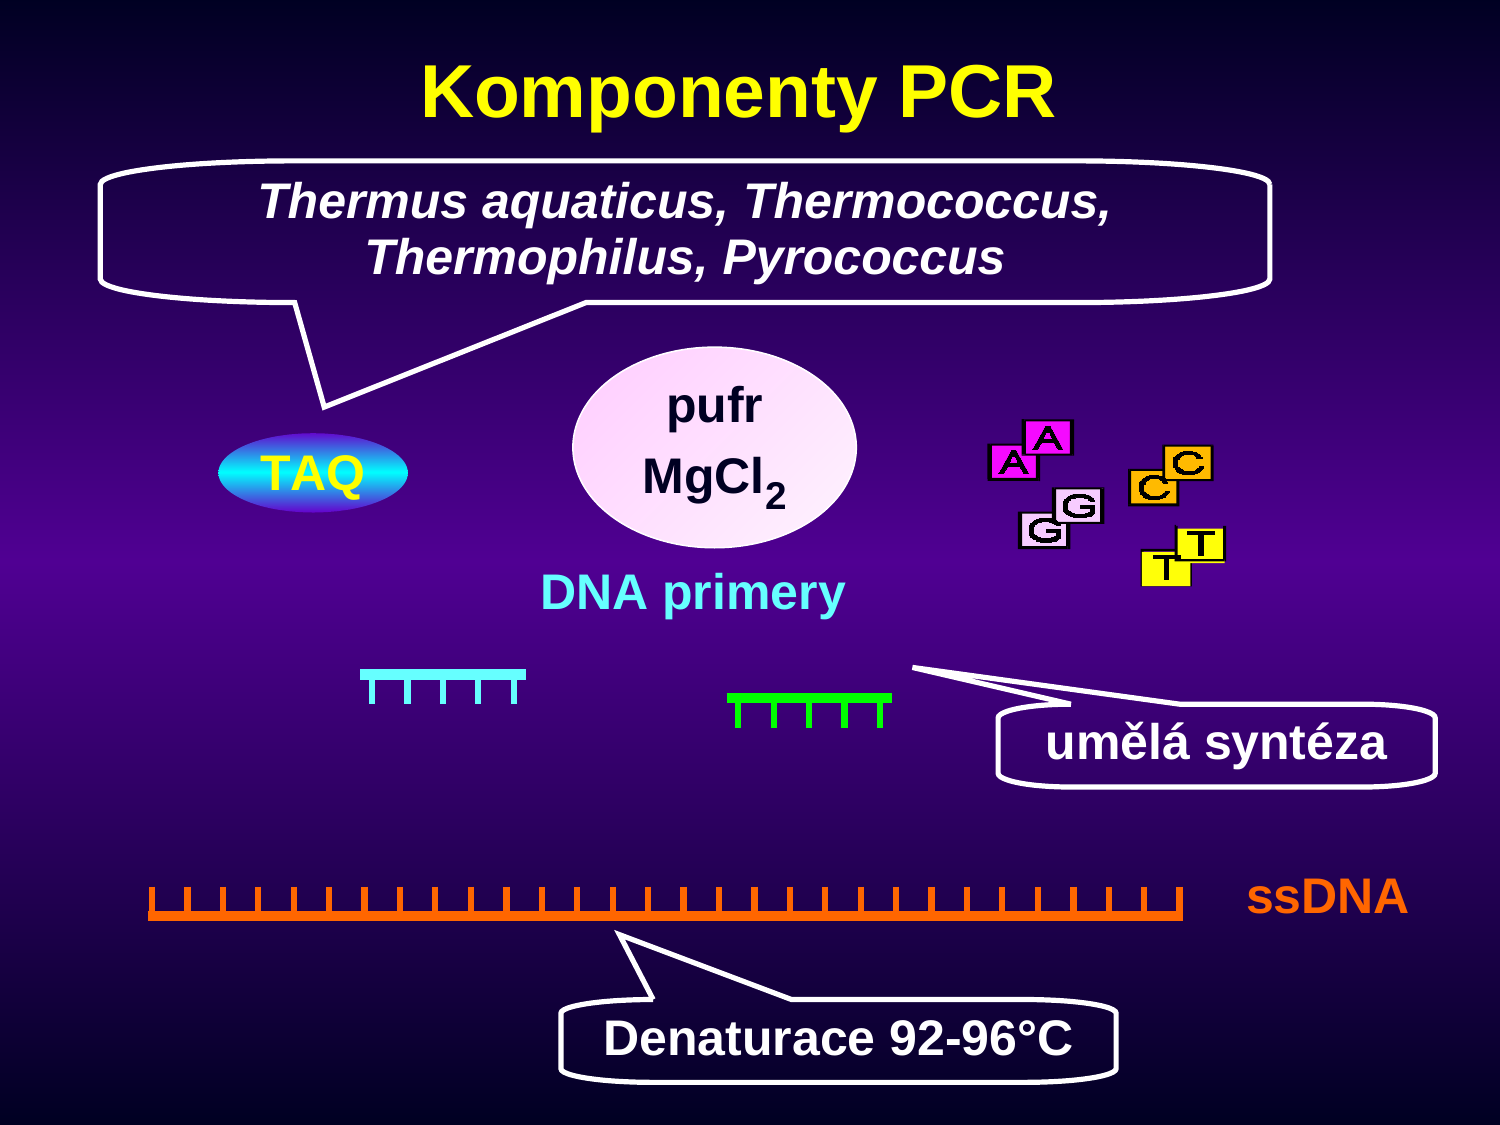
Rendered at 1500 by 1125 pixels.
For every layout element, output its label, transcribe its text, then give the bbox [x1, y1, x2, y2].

text_box DNA primery [525, 556, 869, 628]
text_box [1140, 524, 1227, 587]
text_box [1017, 487, 1105, 550]
text_box [987, 419, 1075, 482]
title Komponenty PCR [64, 35, 1413, 149]
text_box umělá syntéza [912, 667, 1436, 788]
text_box [1128, 444, 1214, 507]
text_box Thermus aquaticus, Thermococcus, Thermophilus, Pyrococcus [100, 160, 1270, 408]
text_box Denaturace 92-96°C [560, 934, 1117, 1083]
text_box pufr MgCl2 [572, 347, 857, 548]
text_box ssDNA [1246, 868, 1412, 925]
text_box TAQ [218, 433, 408, 513]
